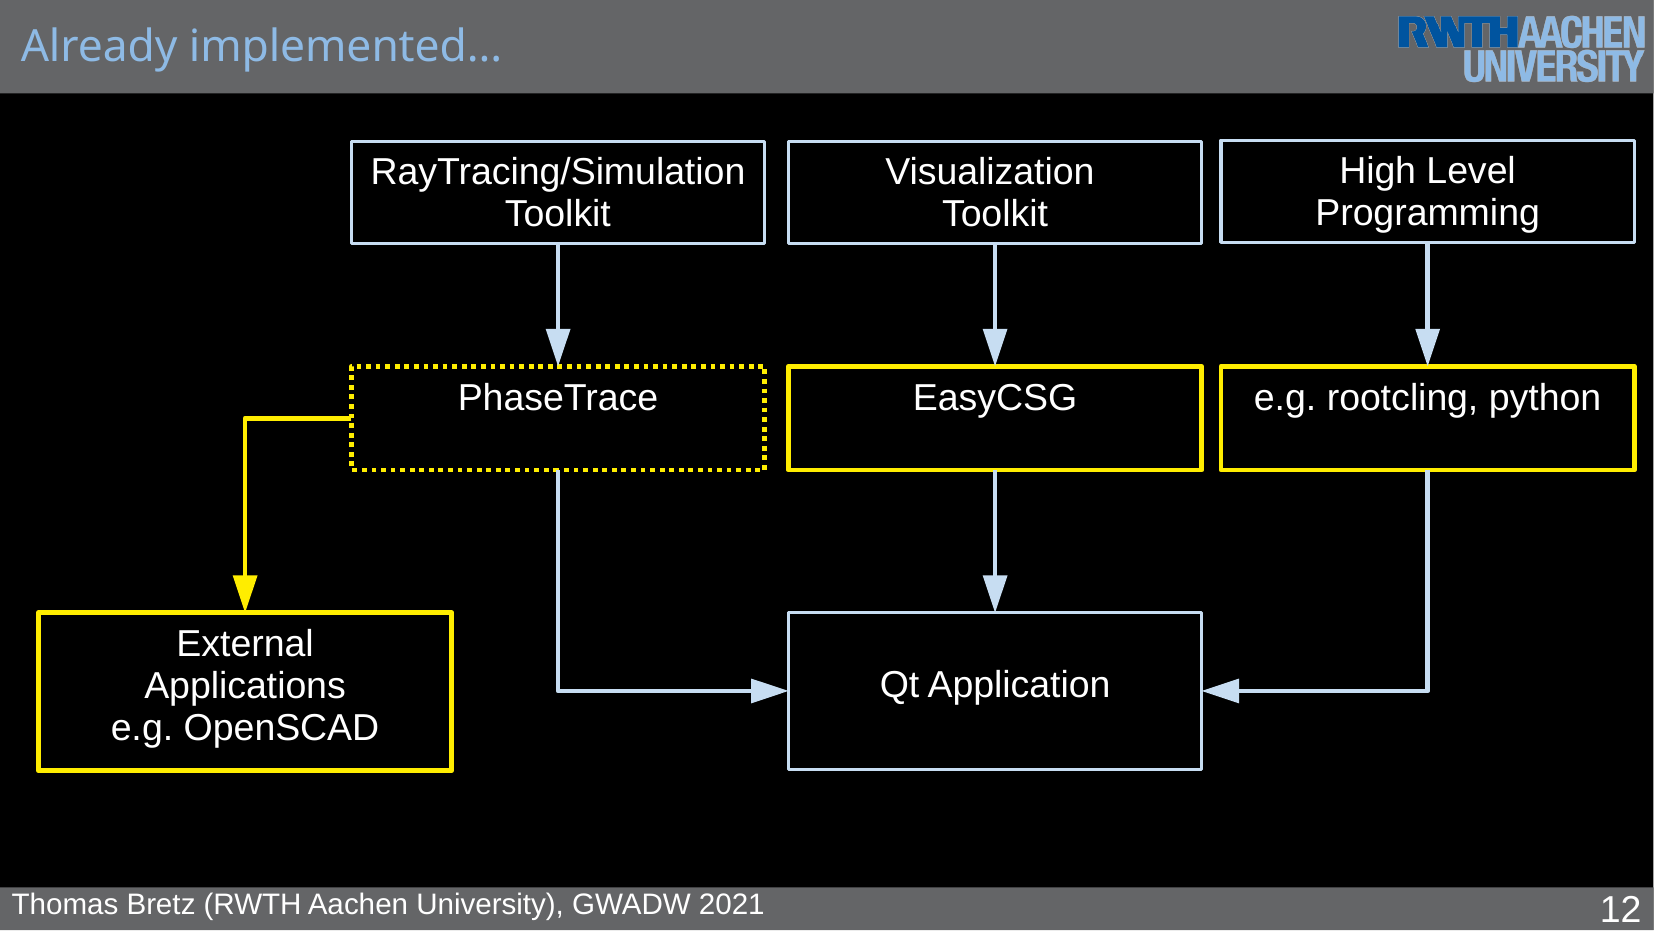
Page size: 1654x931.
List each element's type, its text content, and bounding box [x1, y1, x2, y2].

text_box Qt Application [788, 612, 1202, 770]
text_box Visualization Toolkit [788, 141, 1202, 244]
picture [1363, 0, 1654, 113]
title Already implemented... [20, 7, 1510, 82]
text_box RayTracing/Simulation Toolkit [351, 141, 765, 244]
text_box External Applications e.g. OpenSCAD [38, 612, 452, 771]
text_box PhaseTrace [351, 366, 765, 471]
text_box High Level Programming [1220, 140, 1635, 243]
text_box EasyCSG [788, 366, 1202, 470]
text_box e.g. rootcling, python [1220, 366, 1635, 470]
